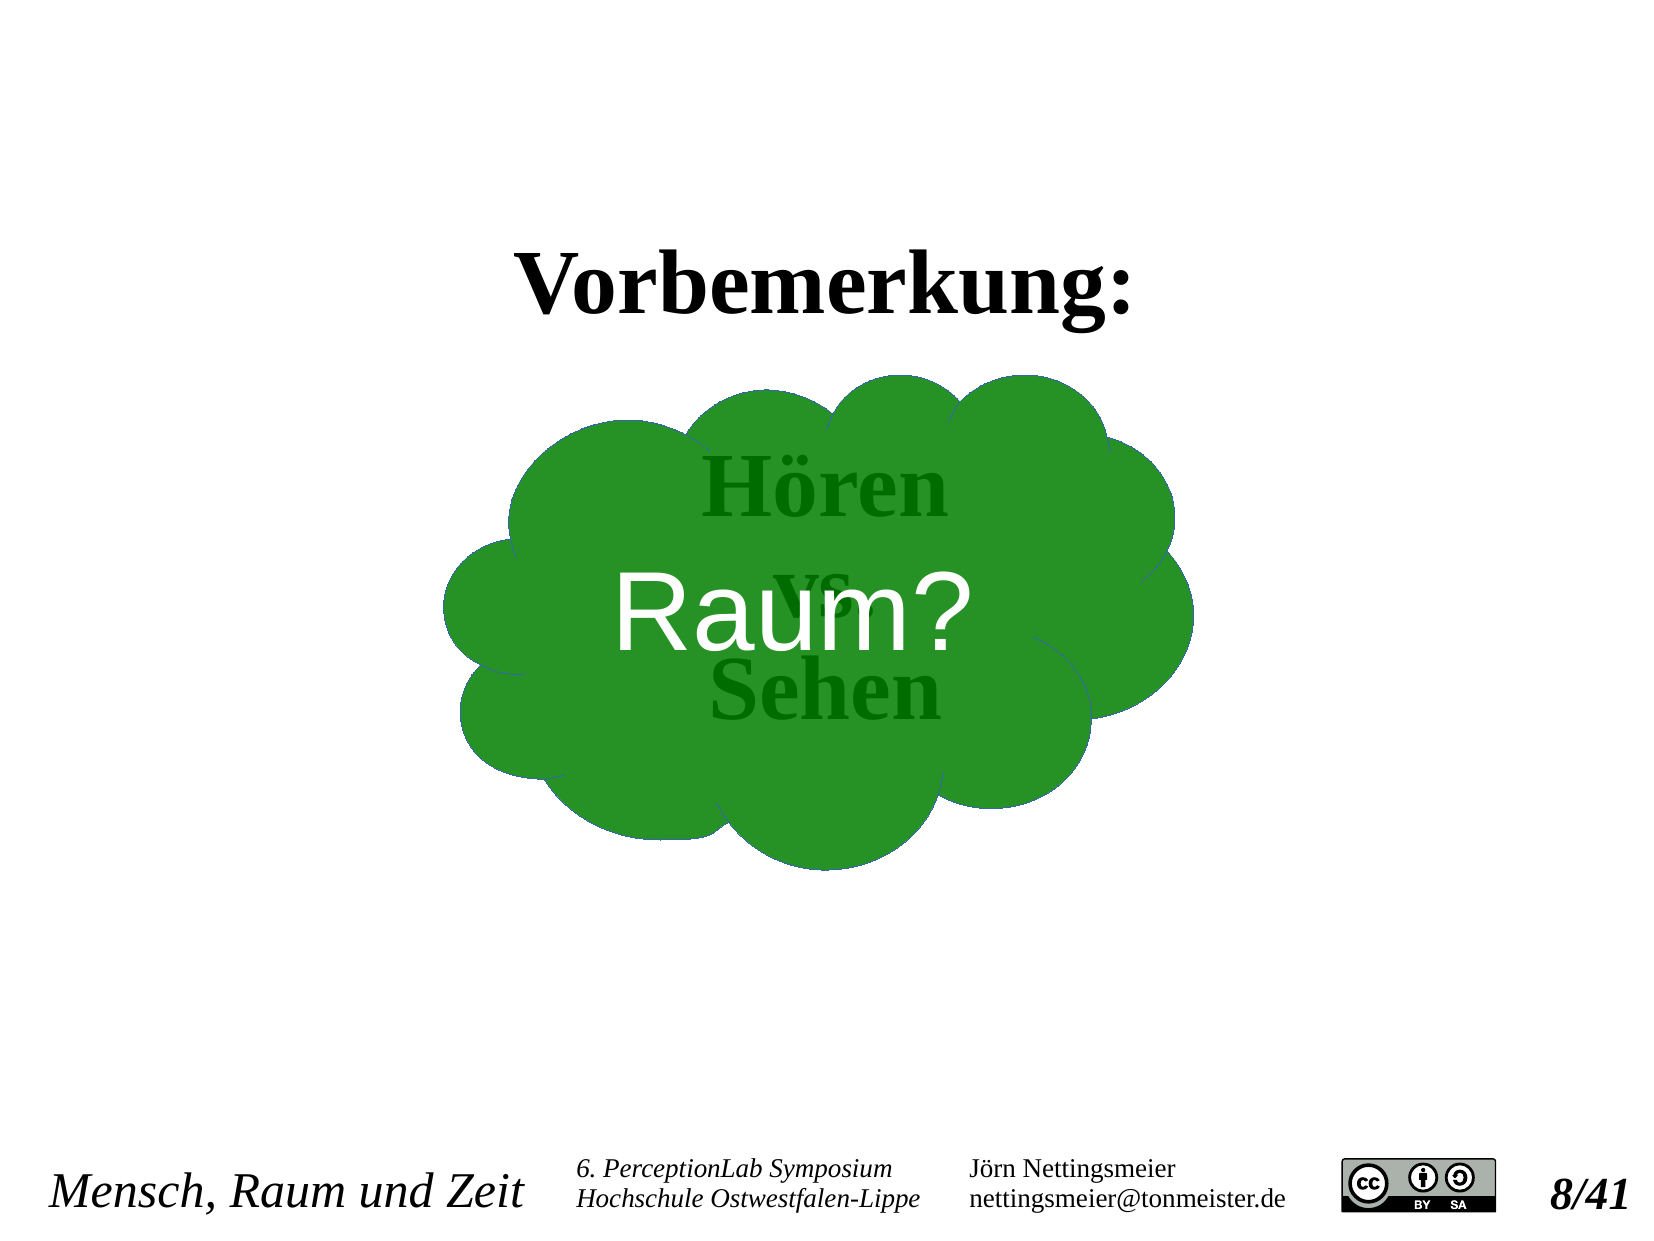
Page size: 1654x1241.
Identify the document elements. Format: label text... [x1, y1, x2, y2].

text_box Raum? [443, 375, 1194, 871]
title Vorbemerkung: Hören vs. Sehen [81, 185, 1570, 785]
